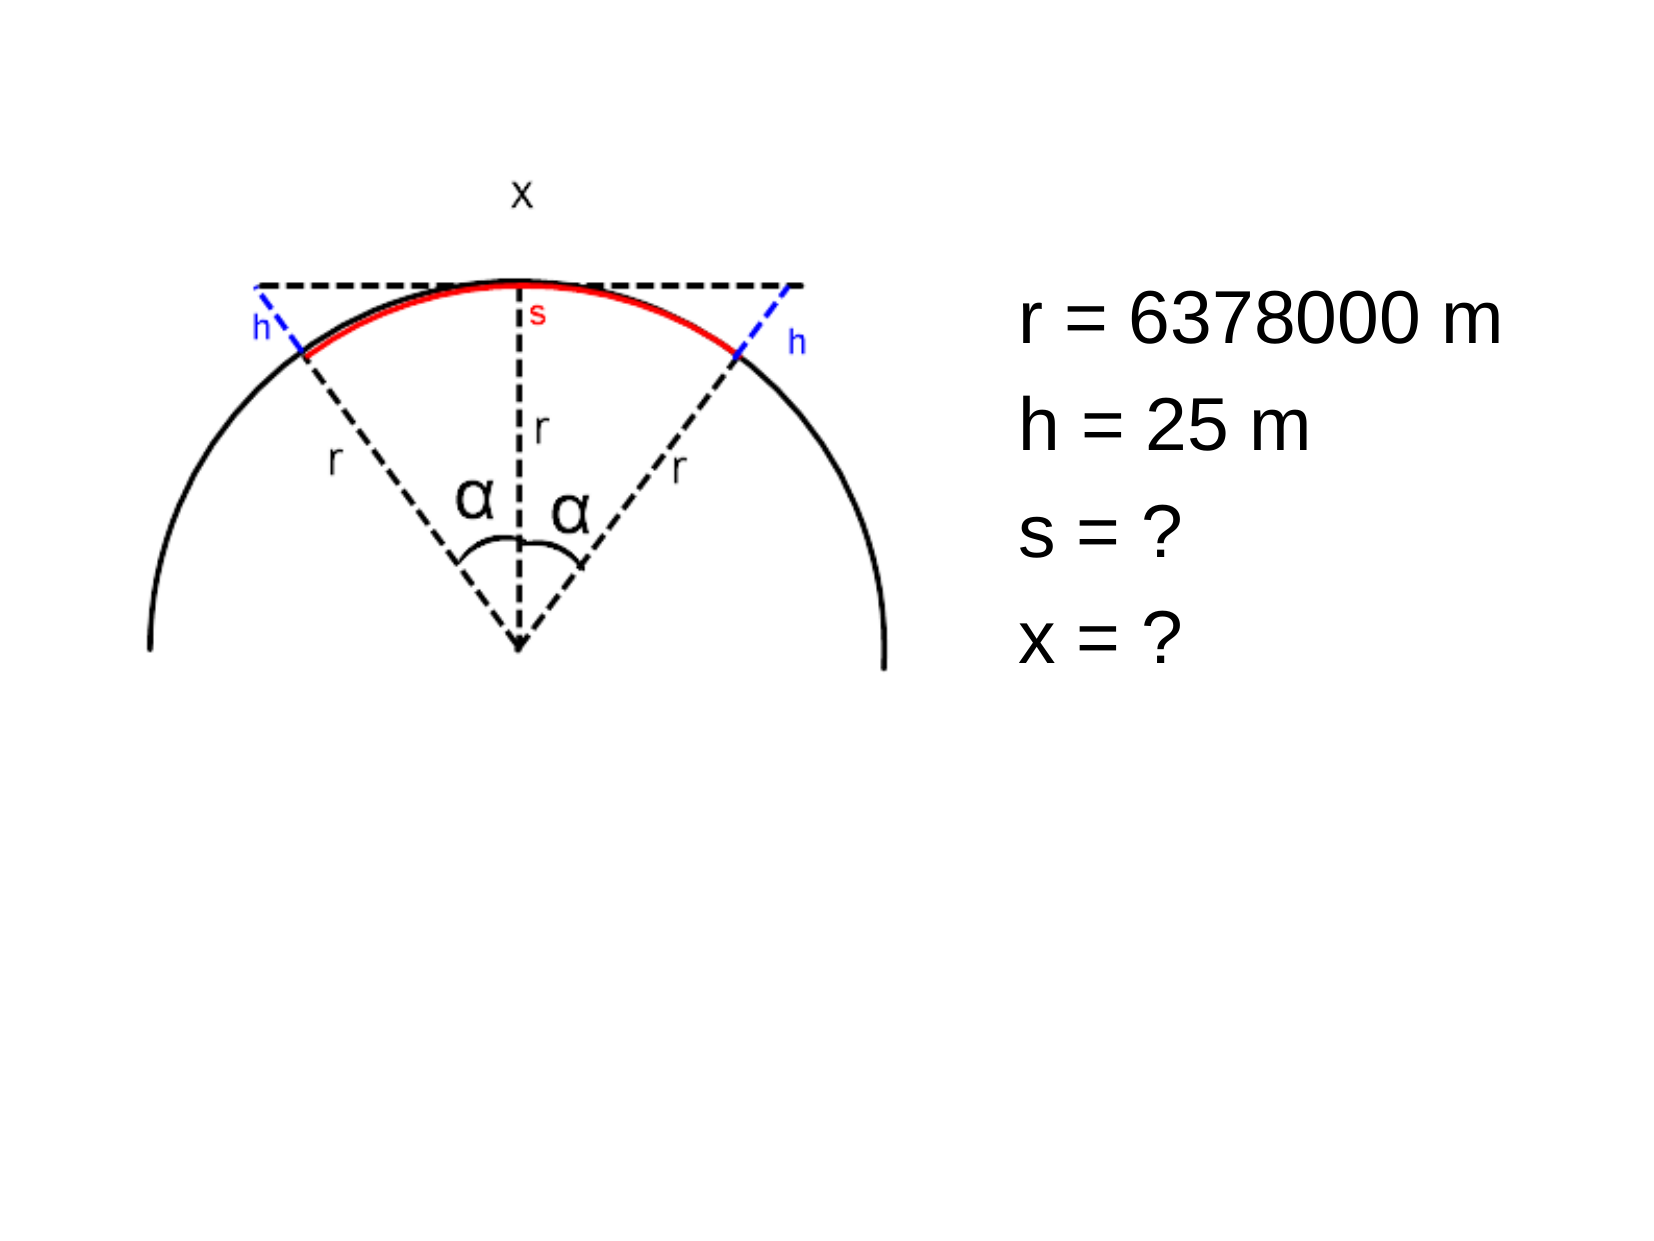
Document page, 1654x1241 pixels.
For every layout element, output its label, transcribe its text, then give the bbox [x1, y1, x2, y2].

picture [106, 66, 925, 709]
text_box r = 6378000 m h = 25 m s = ? x = ? [1003, 248, 1520, 687]
